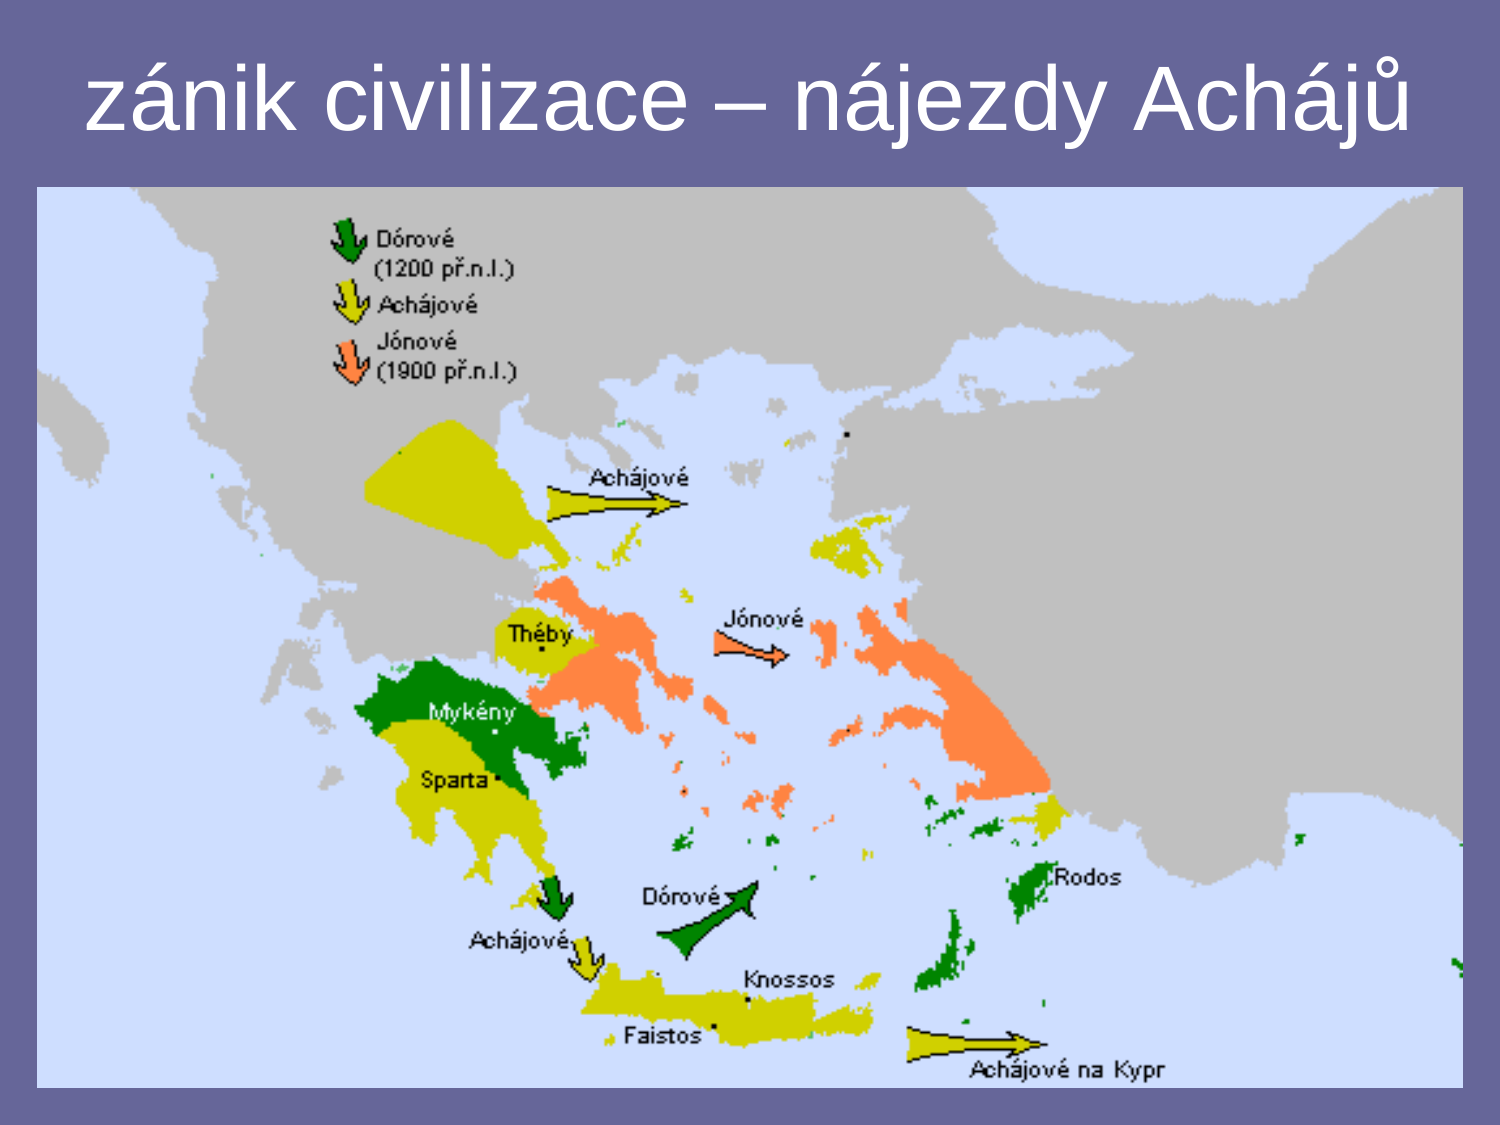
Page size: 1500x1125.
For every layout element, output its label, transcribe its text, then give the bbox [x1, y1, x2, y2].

title zánik civilizace – nájezdy Achájů [0, 0, 1500, 188]
picture [37, 187, 1463, 1088]
